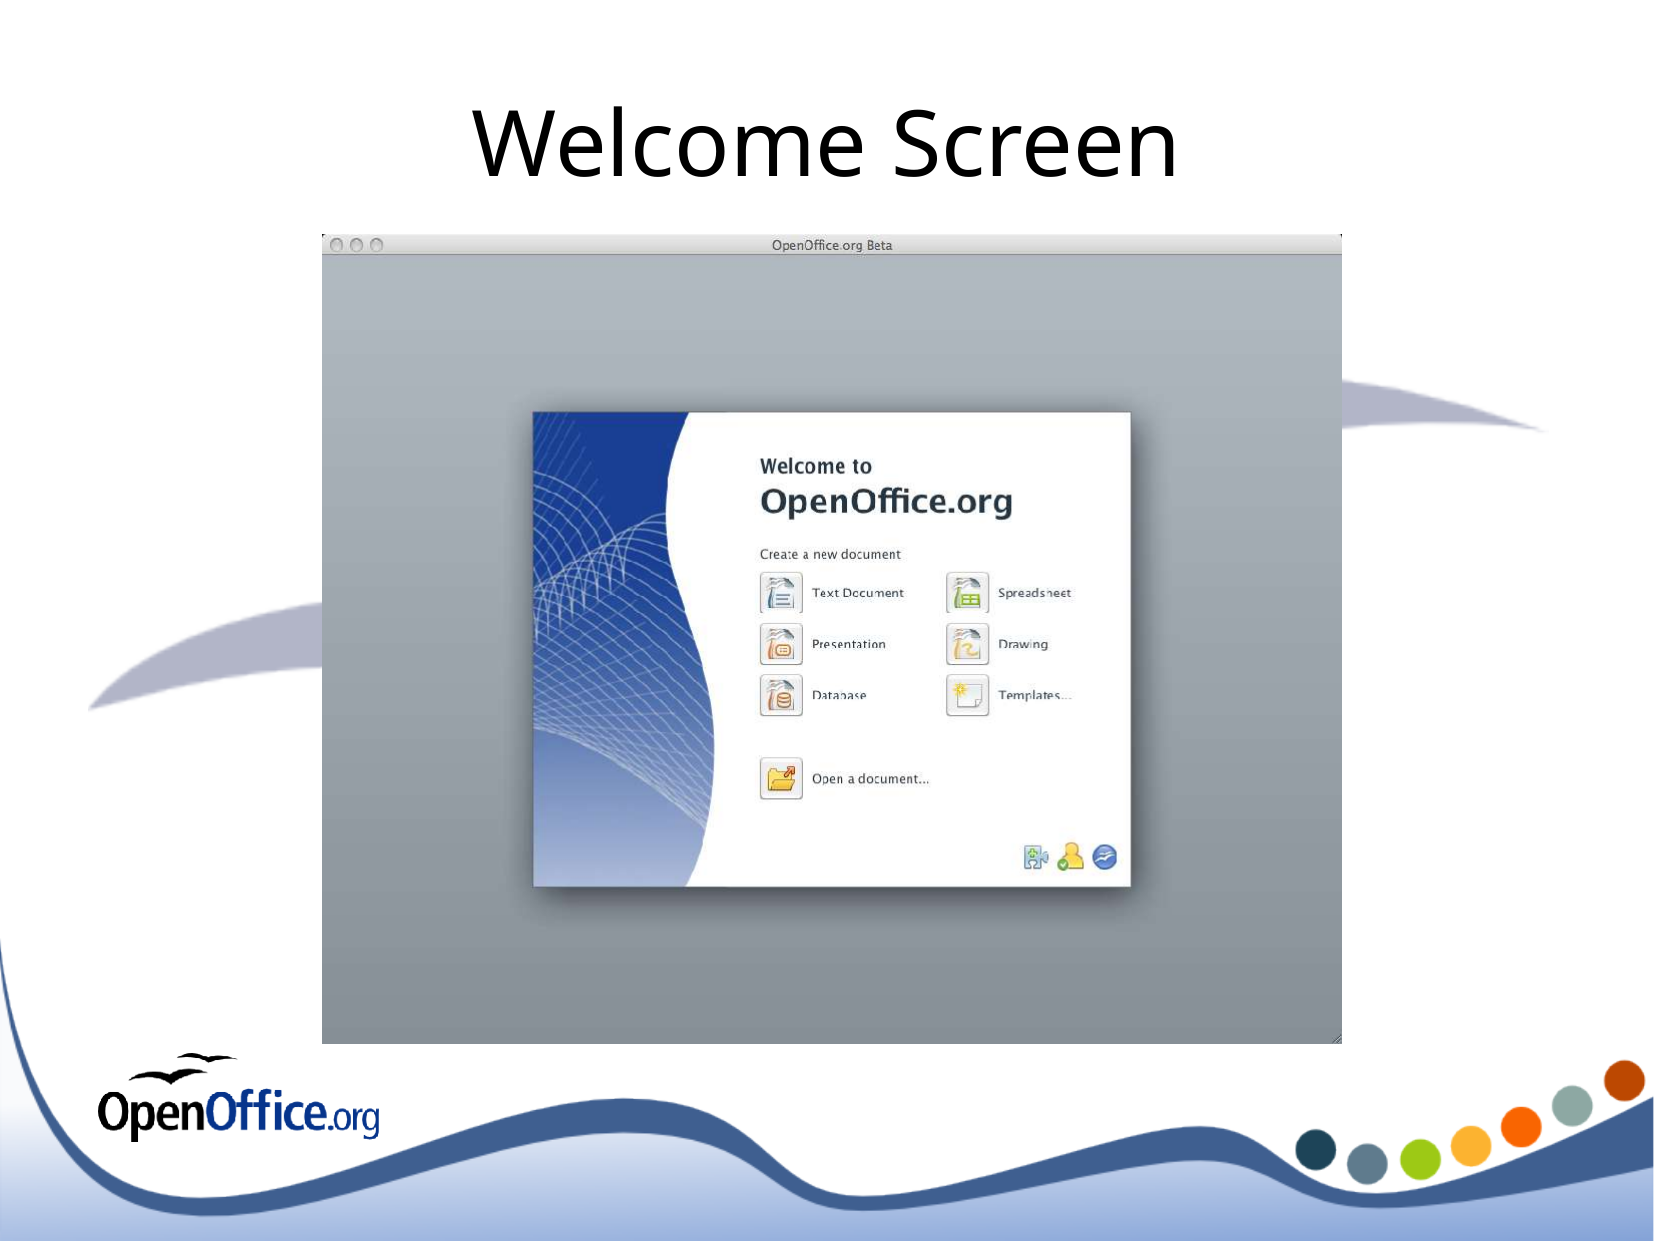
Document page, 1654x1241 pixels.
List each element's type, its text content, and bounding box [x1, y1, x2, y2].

title Welcome Screen [82, 37, 1571, 245]
picture [0, 245, 1654, 1241]
